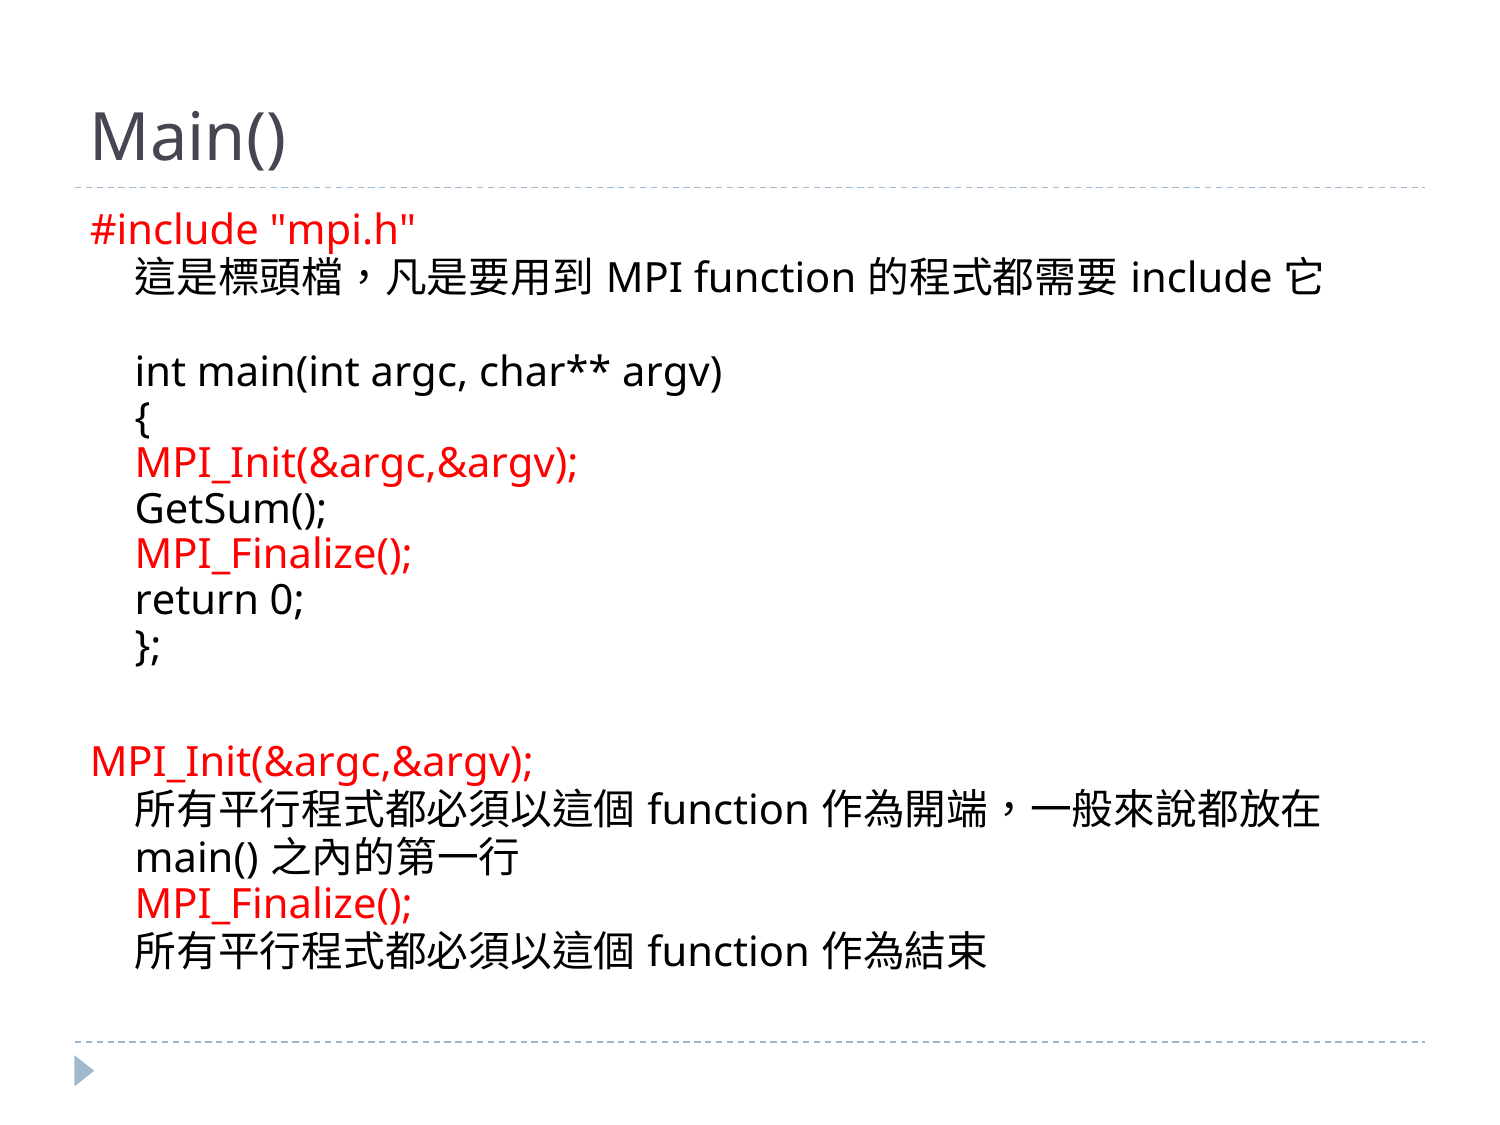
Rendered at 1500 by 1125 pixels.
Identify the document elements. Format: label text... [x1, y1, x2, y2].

list #include "mpi.h" 這是標頭檔，凡是要用到MPI function的程式都需要include它 int main(int argc, char** argv) { MPI_Init(&argc,&argv); GetSum(); MPI_Finalize(); return 0; }; MPI_Init(&argc,&argv); 所有平行程式都必須以這個function作為開端，一般來說都放在main()之內的第一行 MPI_Finalize(); 所有平行程式都必須以這個function作為結束 [75, 200, 1426, 1010]
title Main() [75, 24, 1426, 188]
